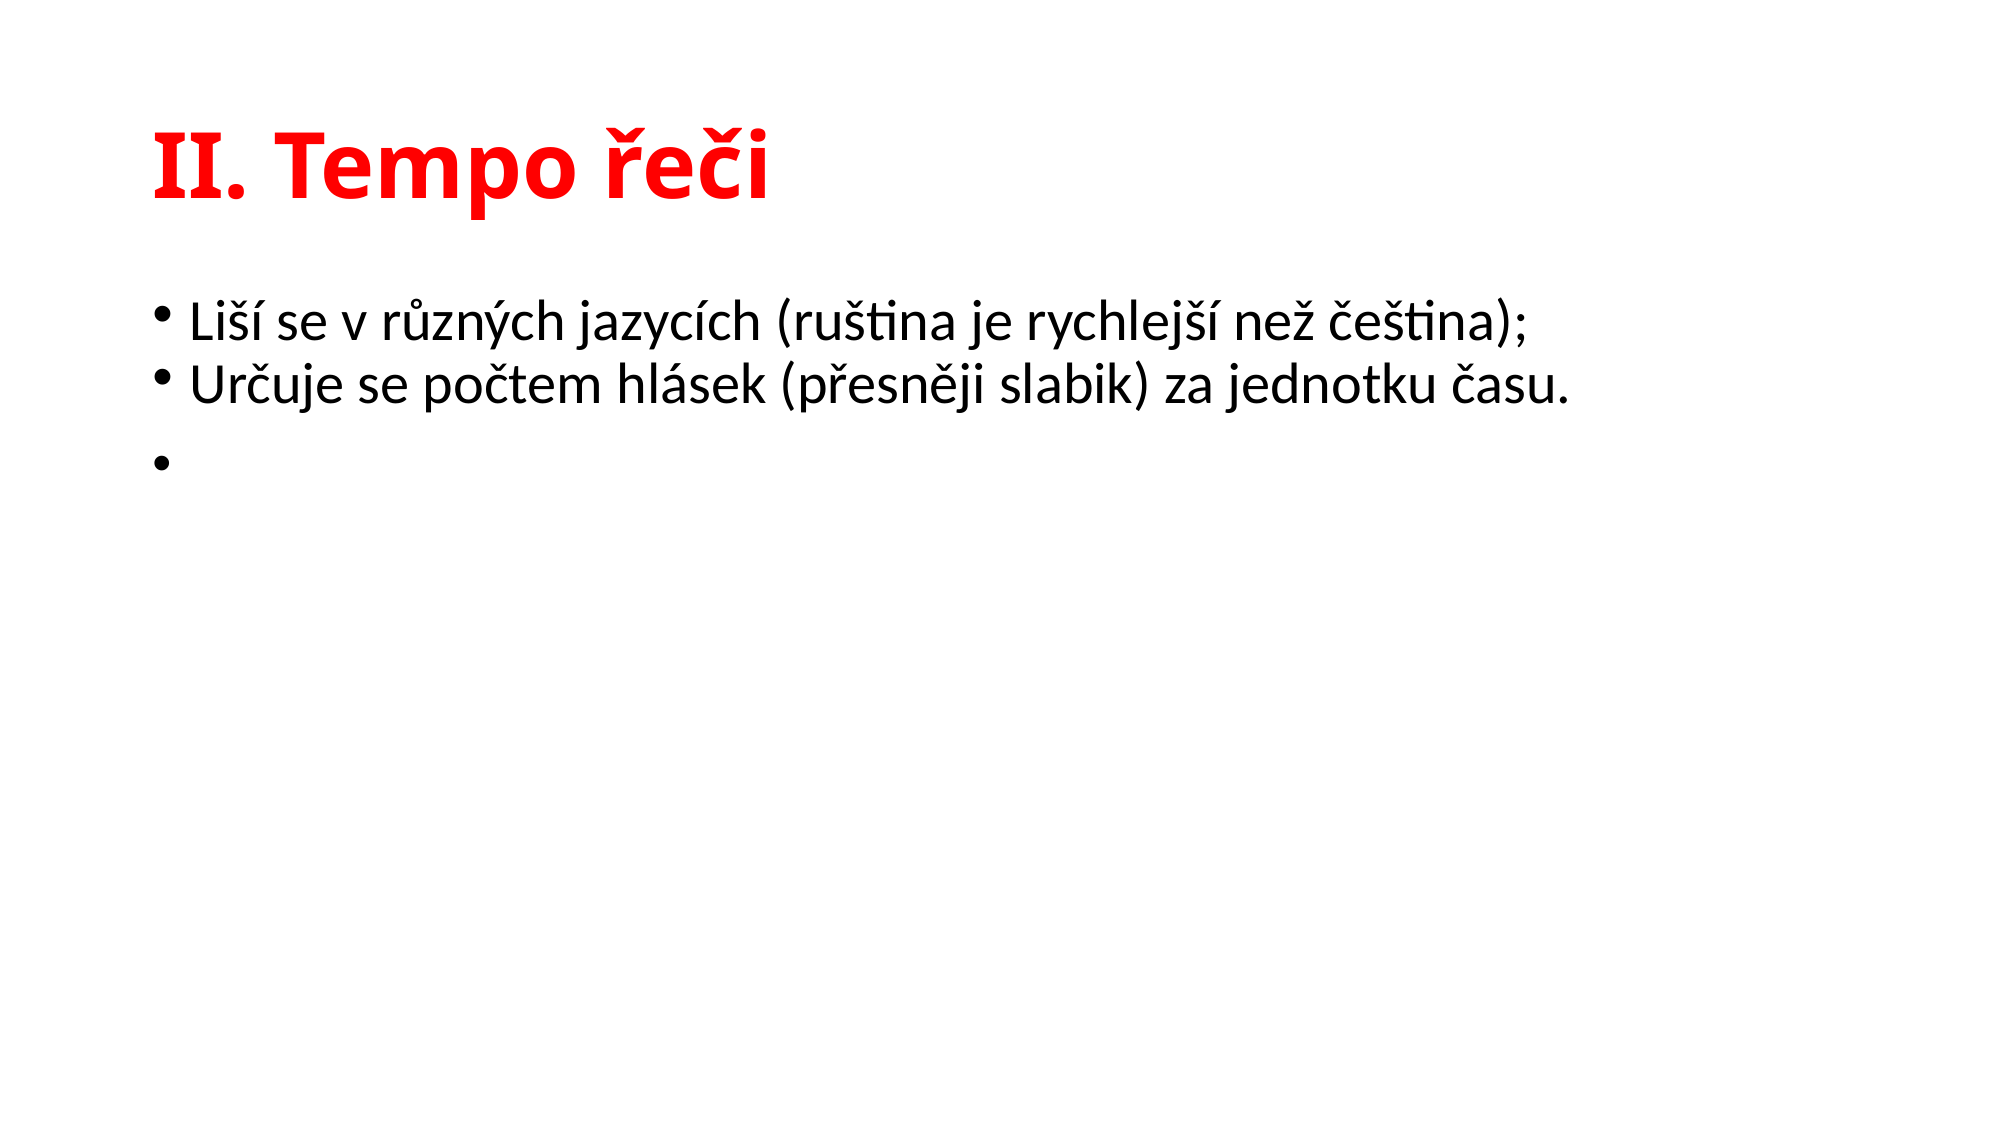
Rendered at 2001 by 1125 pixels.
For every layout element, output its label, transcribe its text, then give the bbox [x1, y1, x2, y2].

title II. Tempo řeči [137, 59, 1863, 278]
list Liší se v různých jazycích (ruština je rychlejší než čeština); Určuje se počtem hlásek (přesněji slabik) za jednotku času. [137, 299, 1863, 1014]
